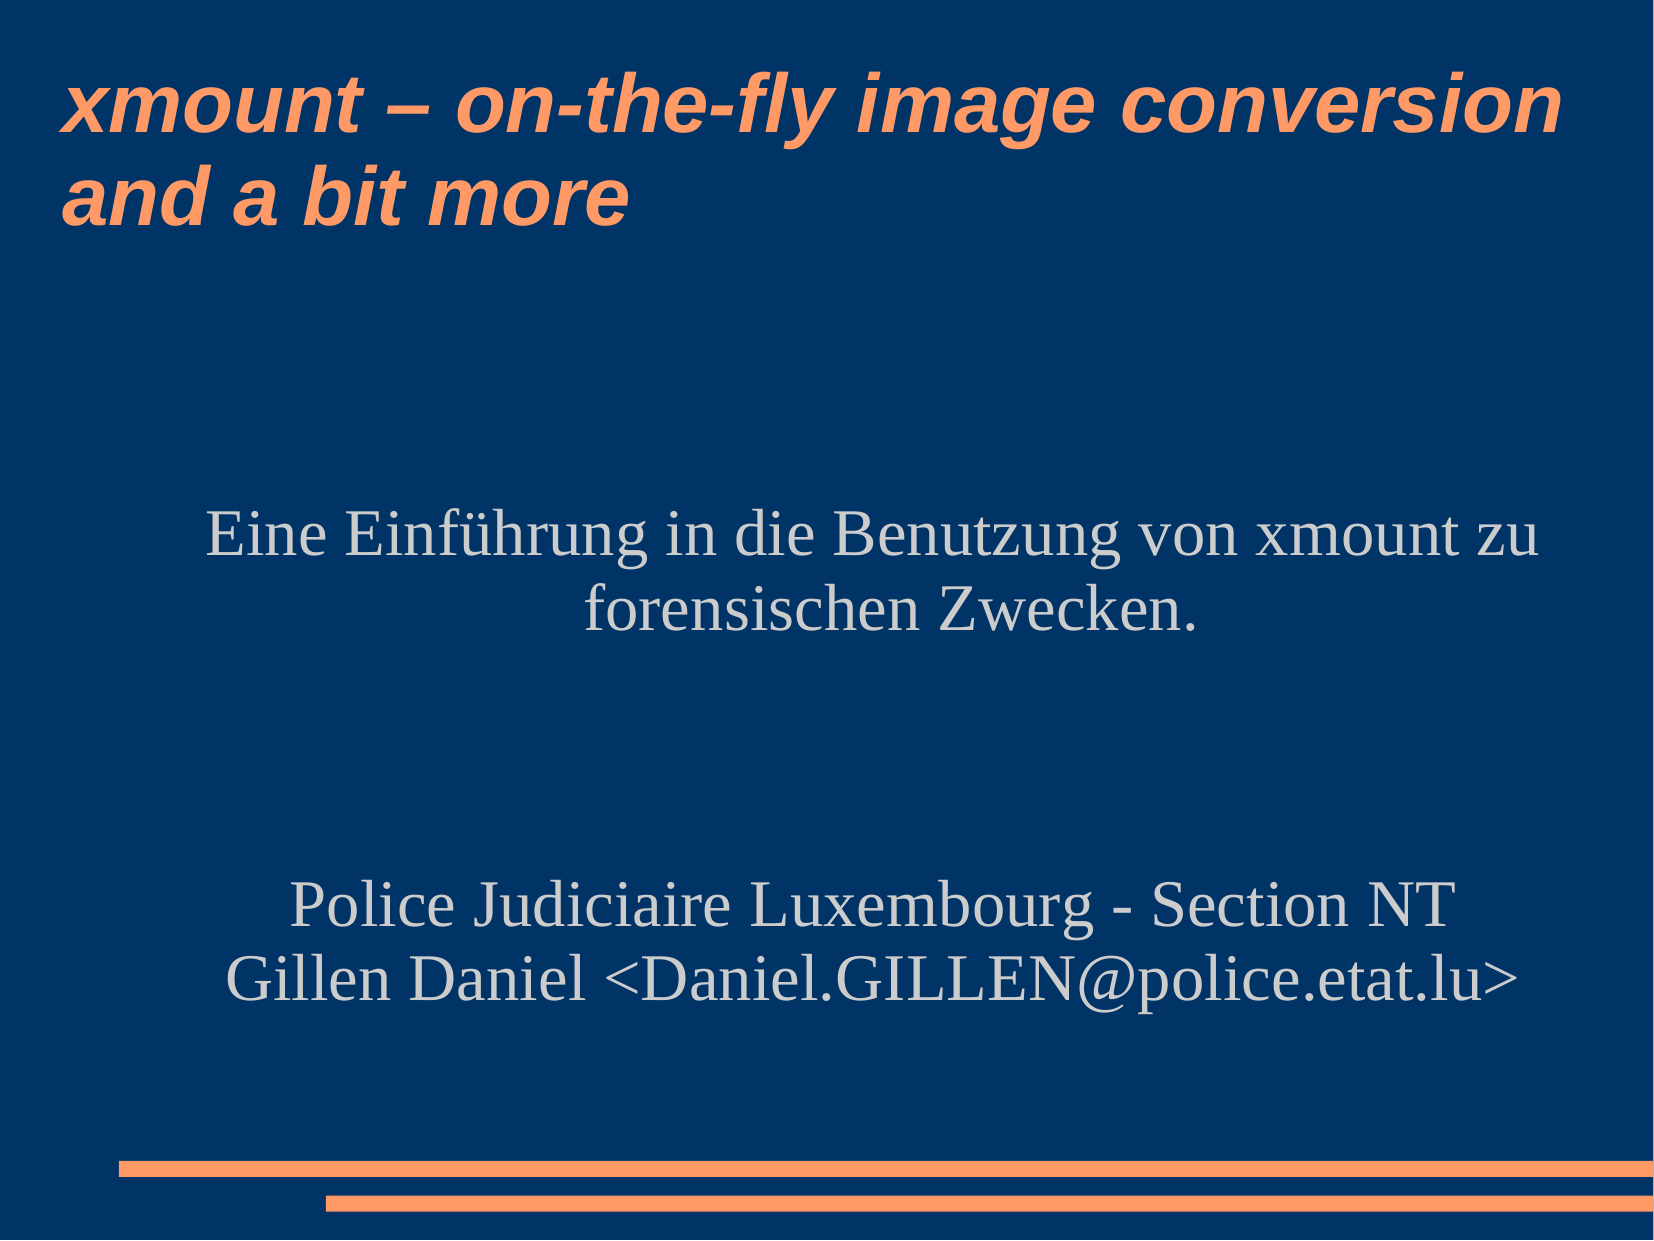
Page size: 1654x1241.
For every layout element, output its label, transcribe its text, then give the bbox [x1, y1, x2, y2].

title xmount – on-the-fly image conversion and a bit more [62, 46, 1601, 254]
subtitle Eine Einführung in die Benutzung von xmount zu forensischen Zwecken. Police Judiciaire Luxembourg - Section NT Gillen Daniel <Daniel.GILLEN@police.etat.lu> [178, 364, 1570, 1147]
